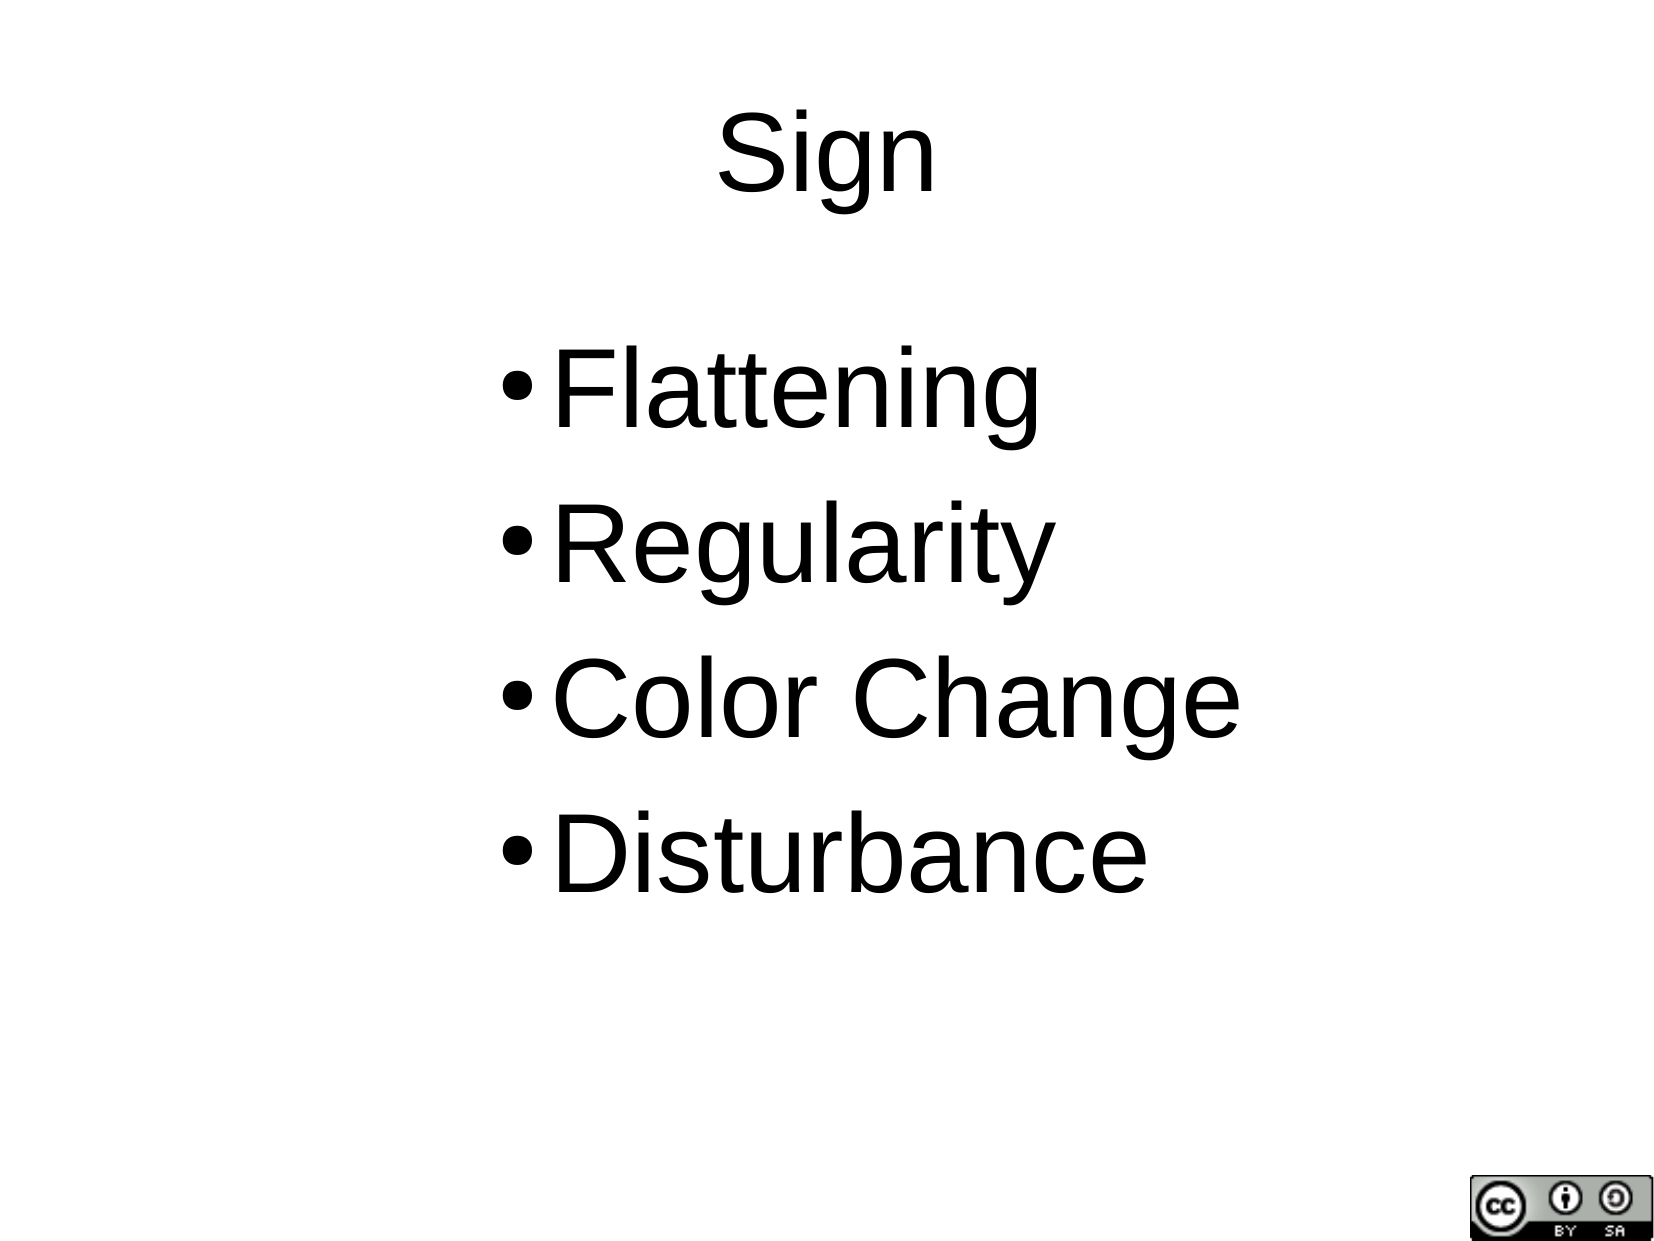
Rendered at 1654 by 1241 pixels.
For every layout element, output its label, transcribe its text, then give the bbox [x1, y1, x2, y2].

picture [1470, 1175, 1654, 1241]
title Sign [82, 49, 1571, 257]
list Flattening Regularity Color Change Disturbance [479, 325, 1548, 1130]
